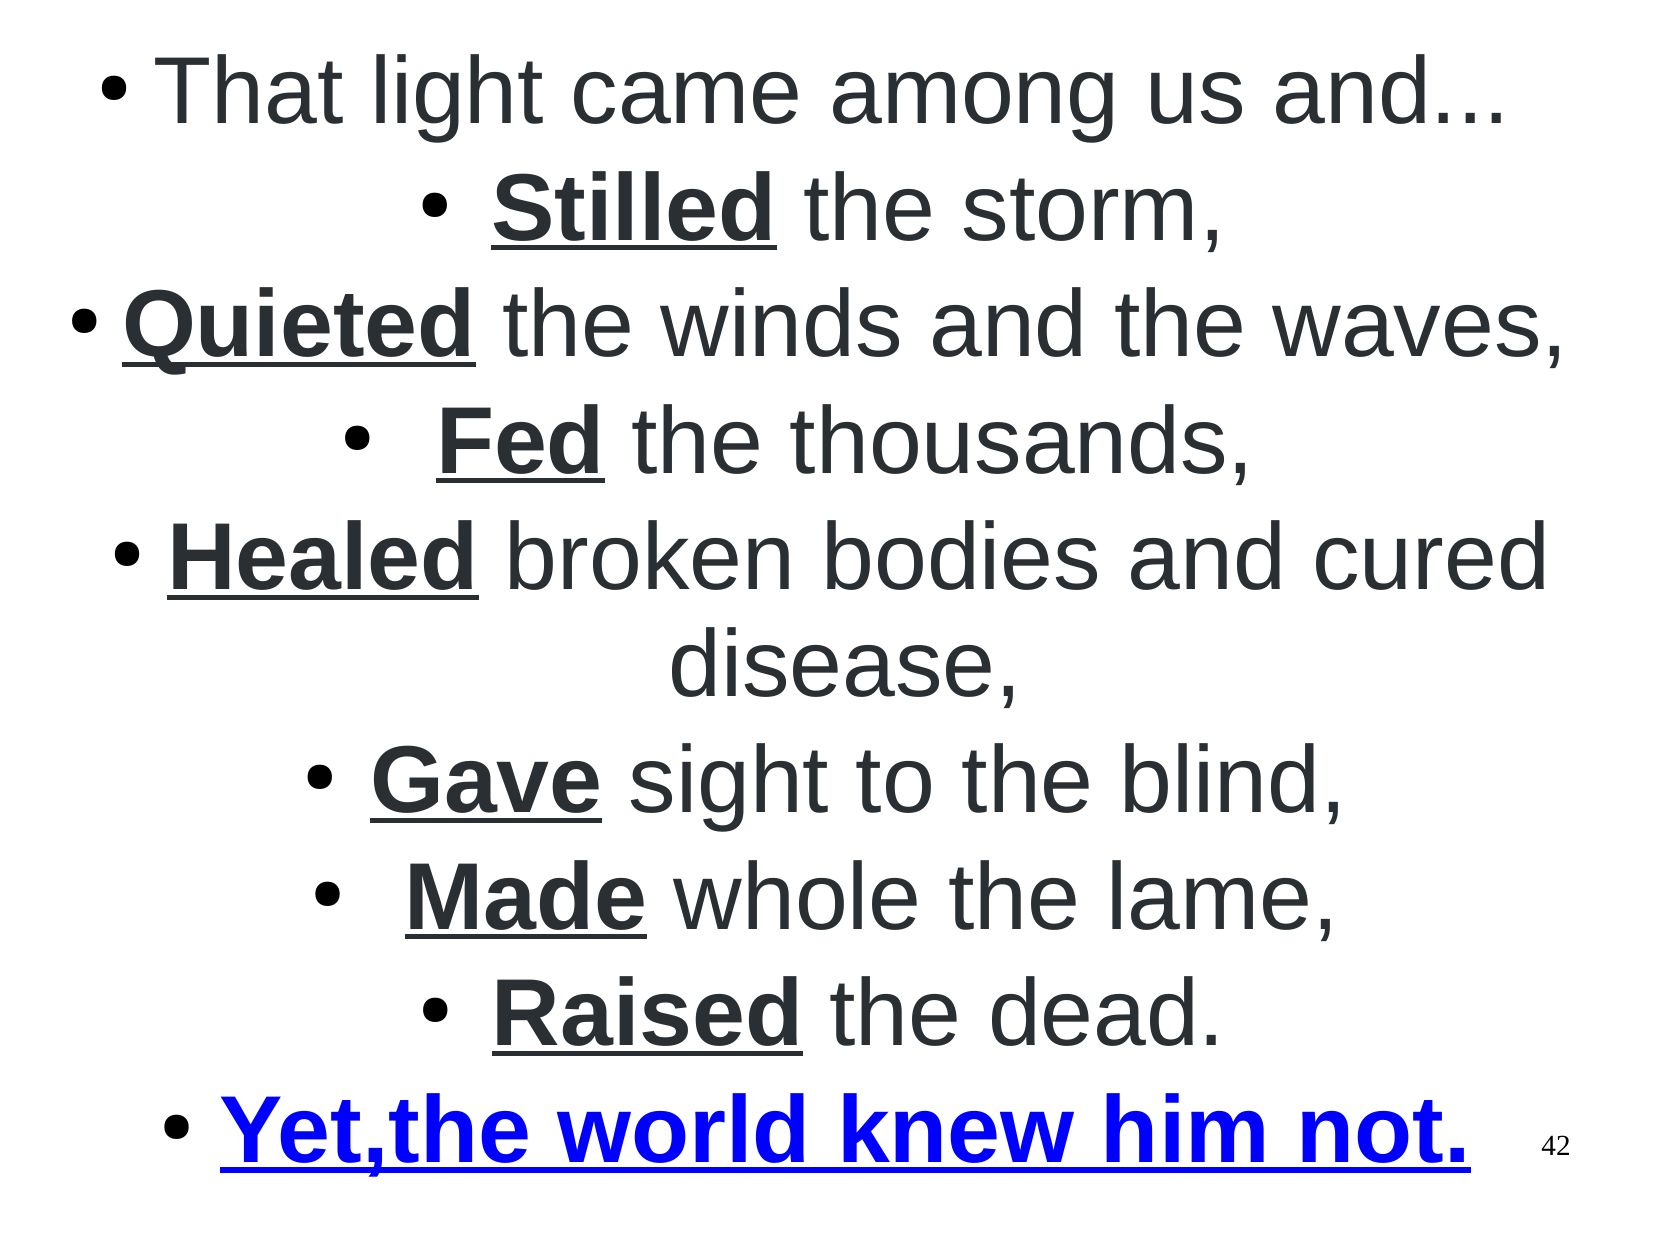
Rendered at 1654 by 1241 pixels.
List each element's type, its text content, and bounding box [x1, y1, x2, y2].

list That light came among us and... Stilled the storm, Quieted the winds and the waves, Fed the thousands, Healed broken bodies and cured disease, Gave sight to the blind, Made whole the lame, Raised the dead. Yet,the world knew him not. [37, 37, 1613, 1201]
